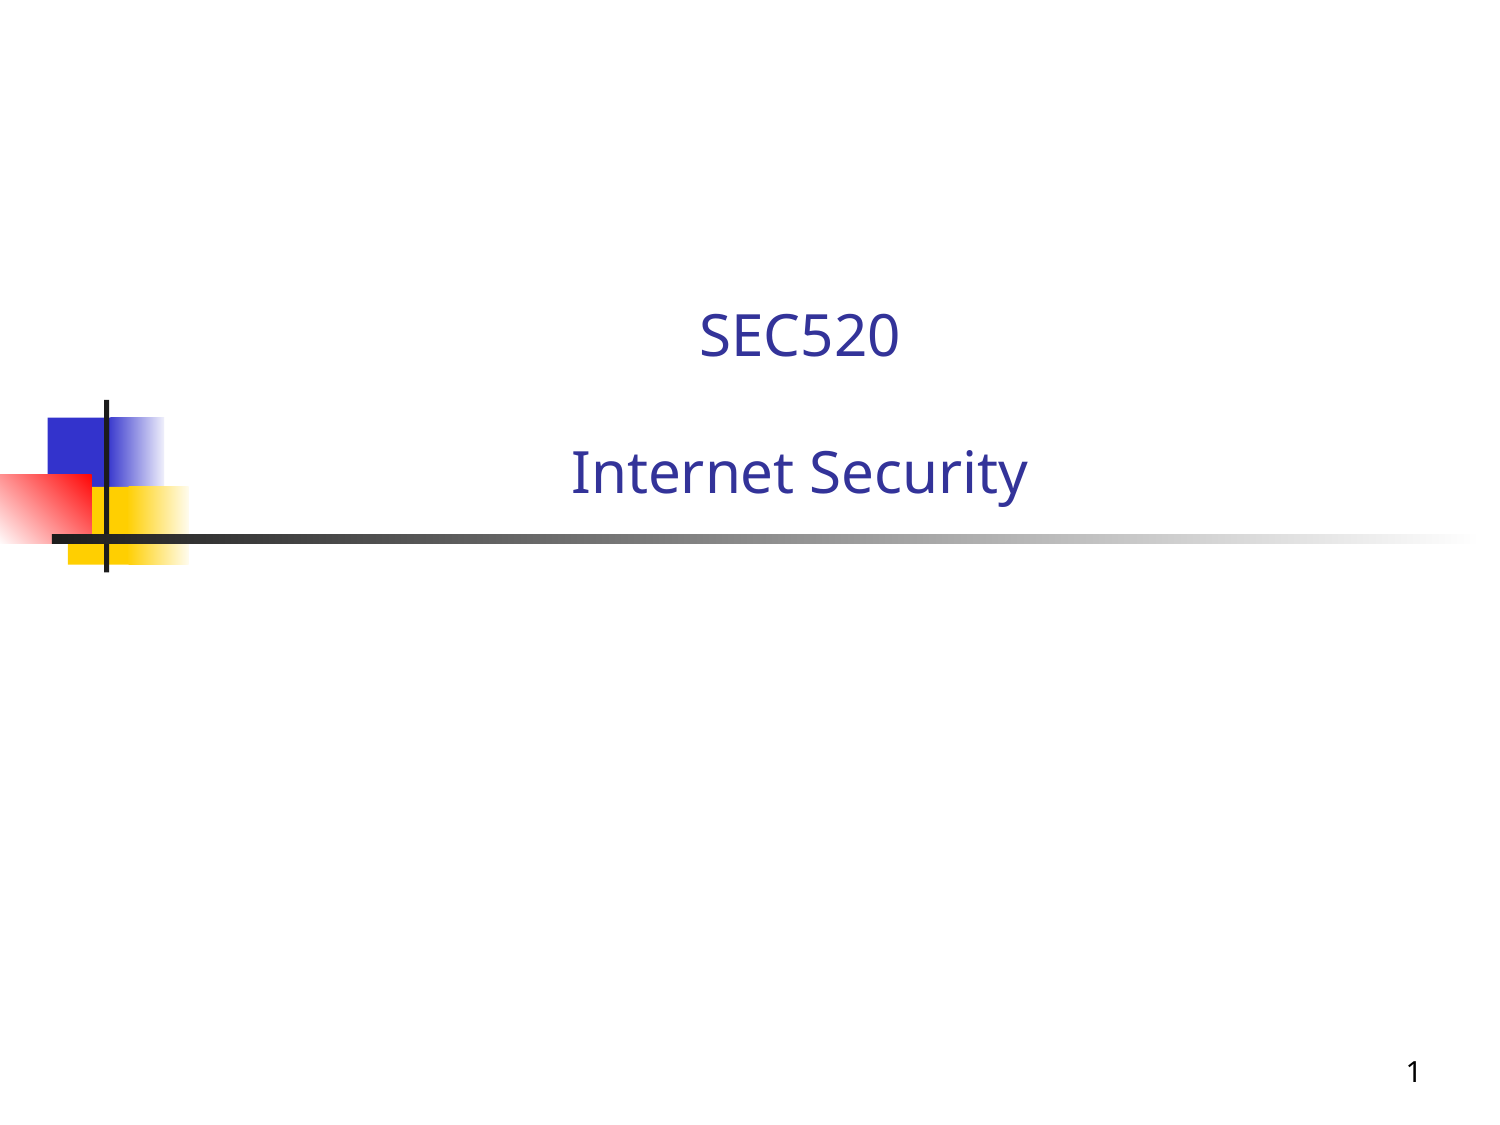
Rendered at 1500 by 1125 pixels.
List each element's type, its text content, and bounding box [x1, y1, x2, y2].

title SEC520 Internet Security [162, 274, 1438, 515]
